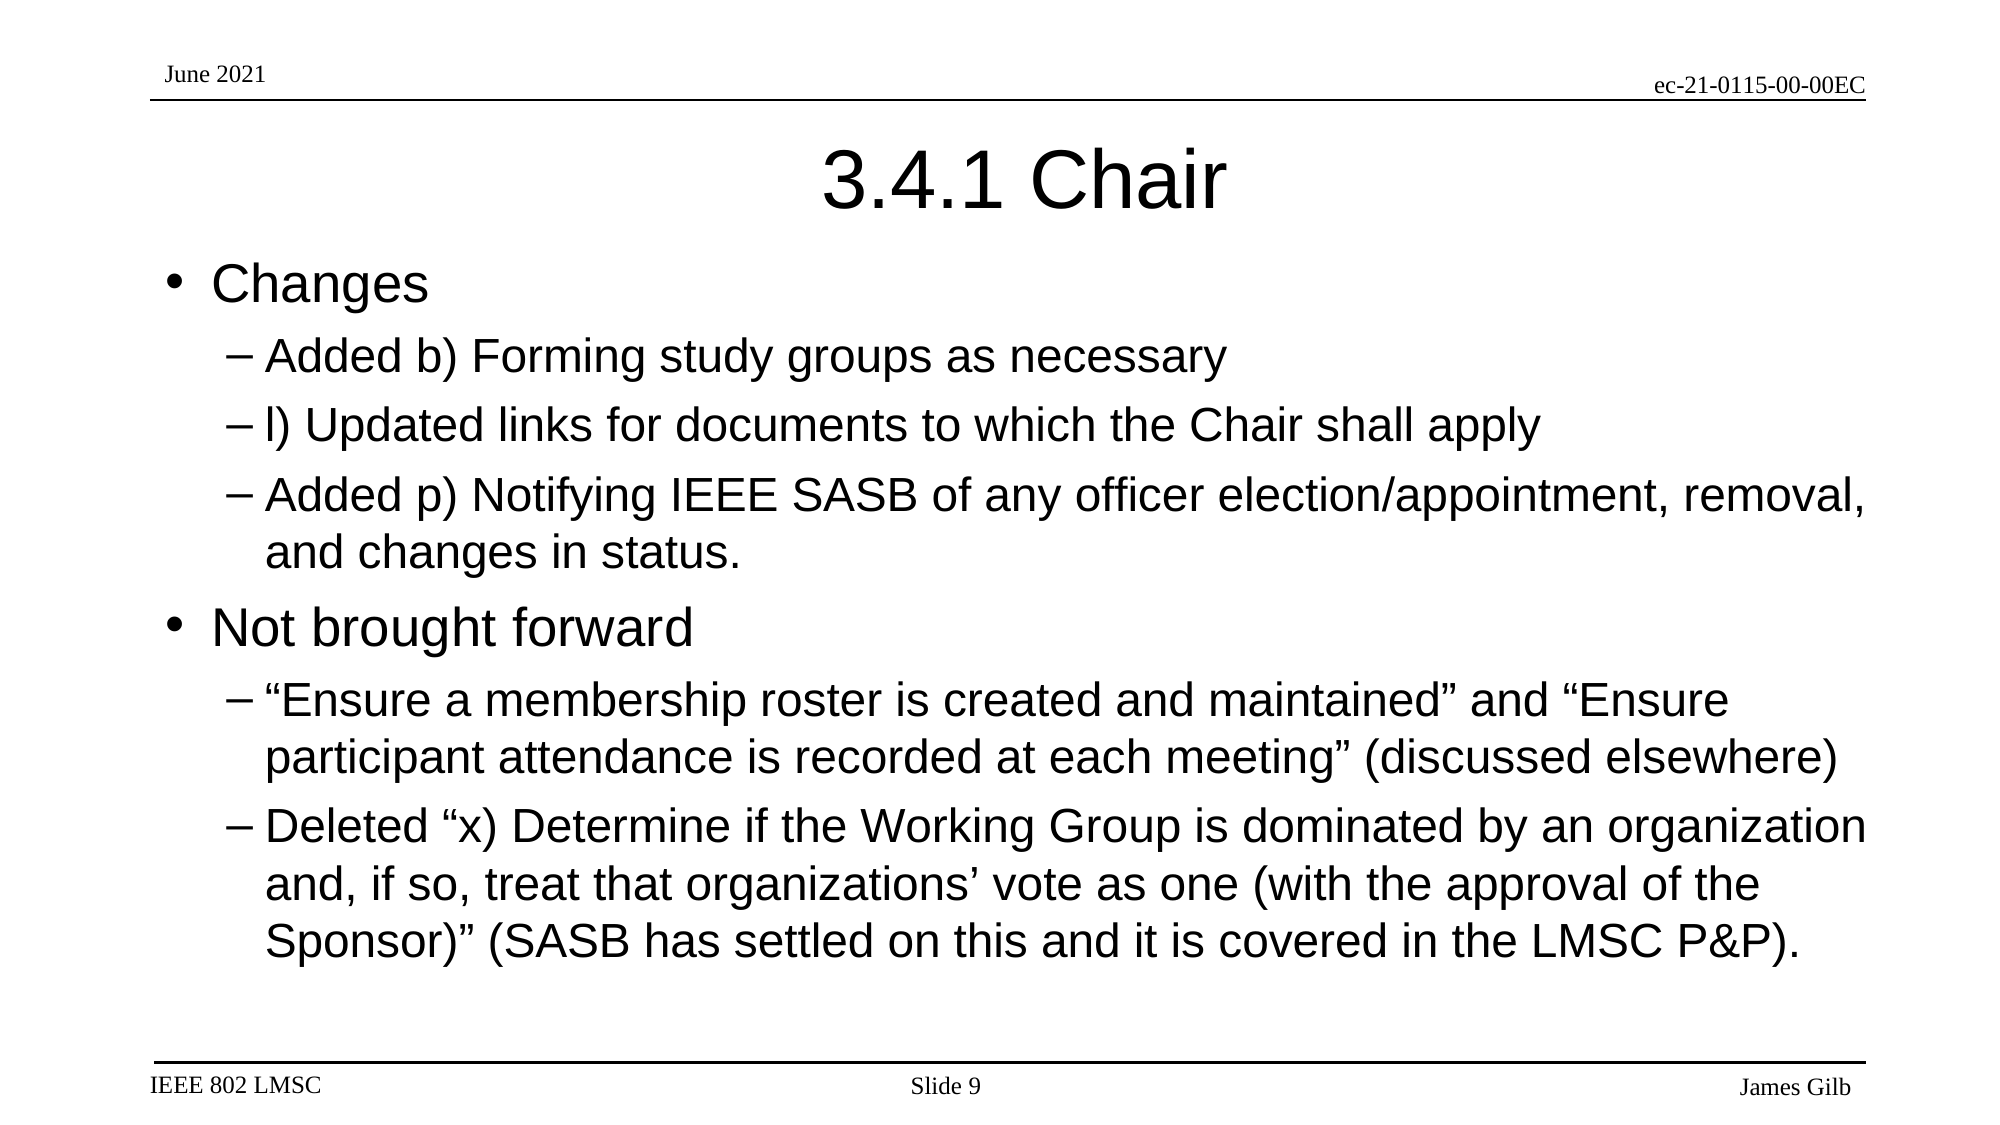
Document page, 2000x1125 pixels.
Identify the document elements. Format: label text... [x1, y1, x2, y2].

list Changes Added b) Forming study groups as necessary l) Updated links for documents to which the Chair shall apply Added p) Notifying IEEE SASB of any officer election/appointment, removal, and changes in status. Not brought forward “Ensure a membership roster is created and maintained” and “Ensure participant attendance is recorded at each meeting” (discussed elsewhere) Deleted “x) Determine if the Working Group is dominated by an organization and, if so, treat that organizations’ vote as one (with the approval of the Sponsor)” (SASB has settled on this and it is covered in the LMSC P&P). [149, 239, 1900, 1051]
title 3.4.1 Chair [149, 112, 1900, 238]
